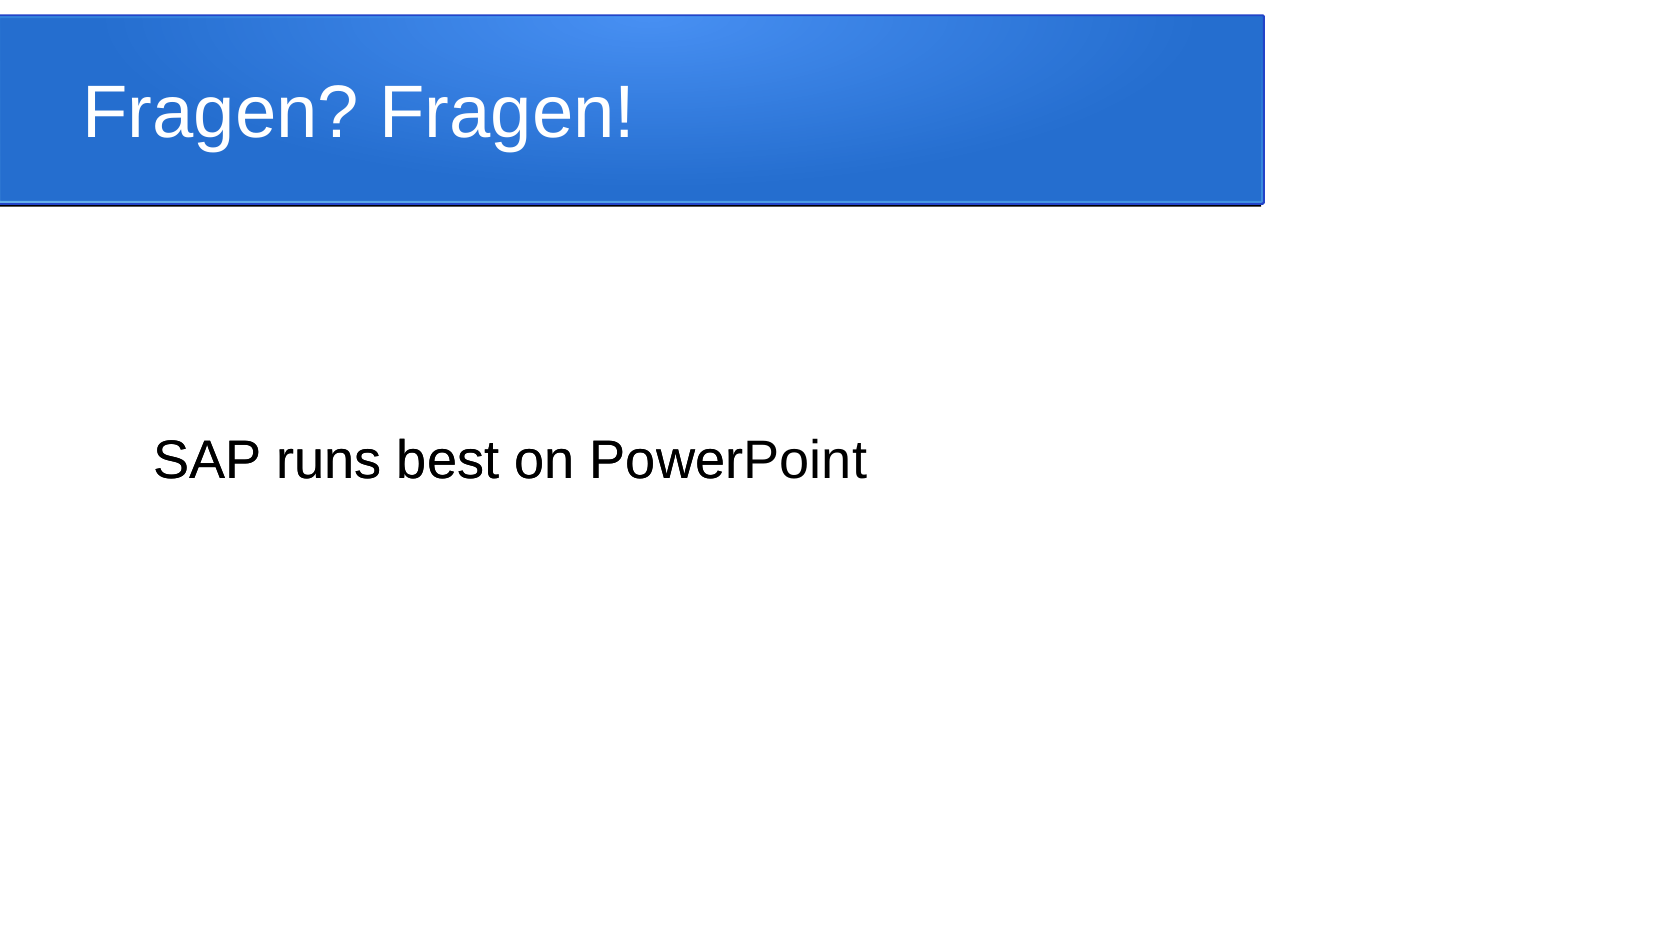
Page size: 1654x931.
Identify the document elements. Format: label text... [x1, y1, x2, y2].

title Fragen? Fragen! [82, 35, 1235, 189]
list SAP runs best on PowerPoint [82, 224, 1571, 764]
